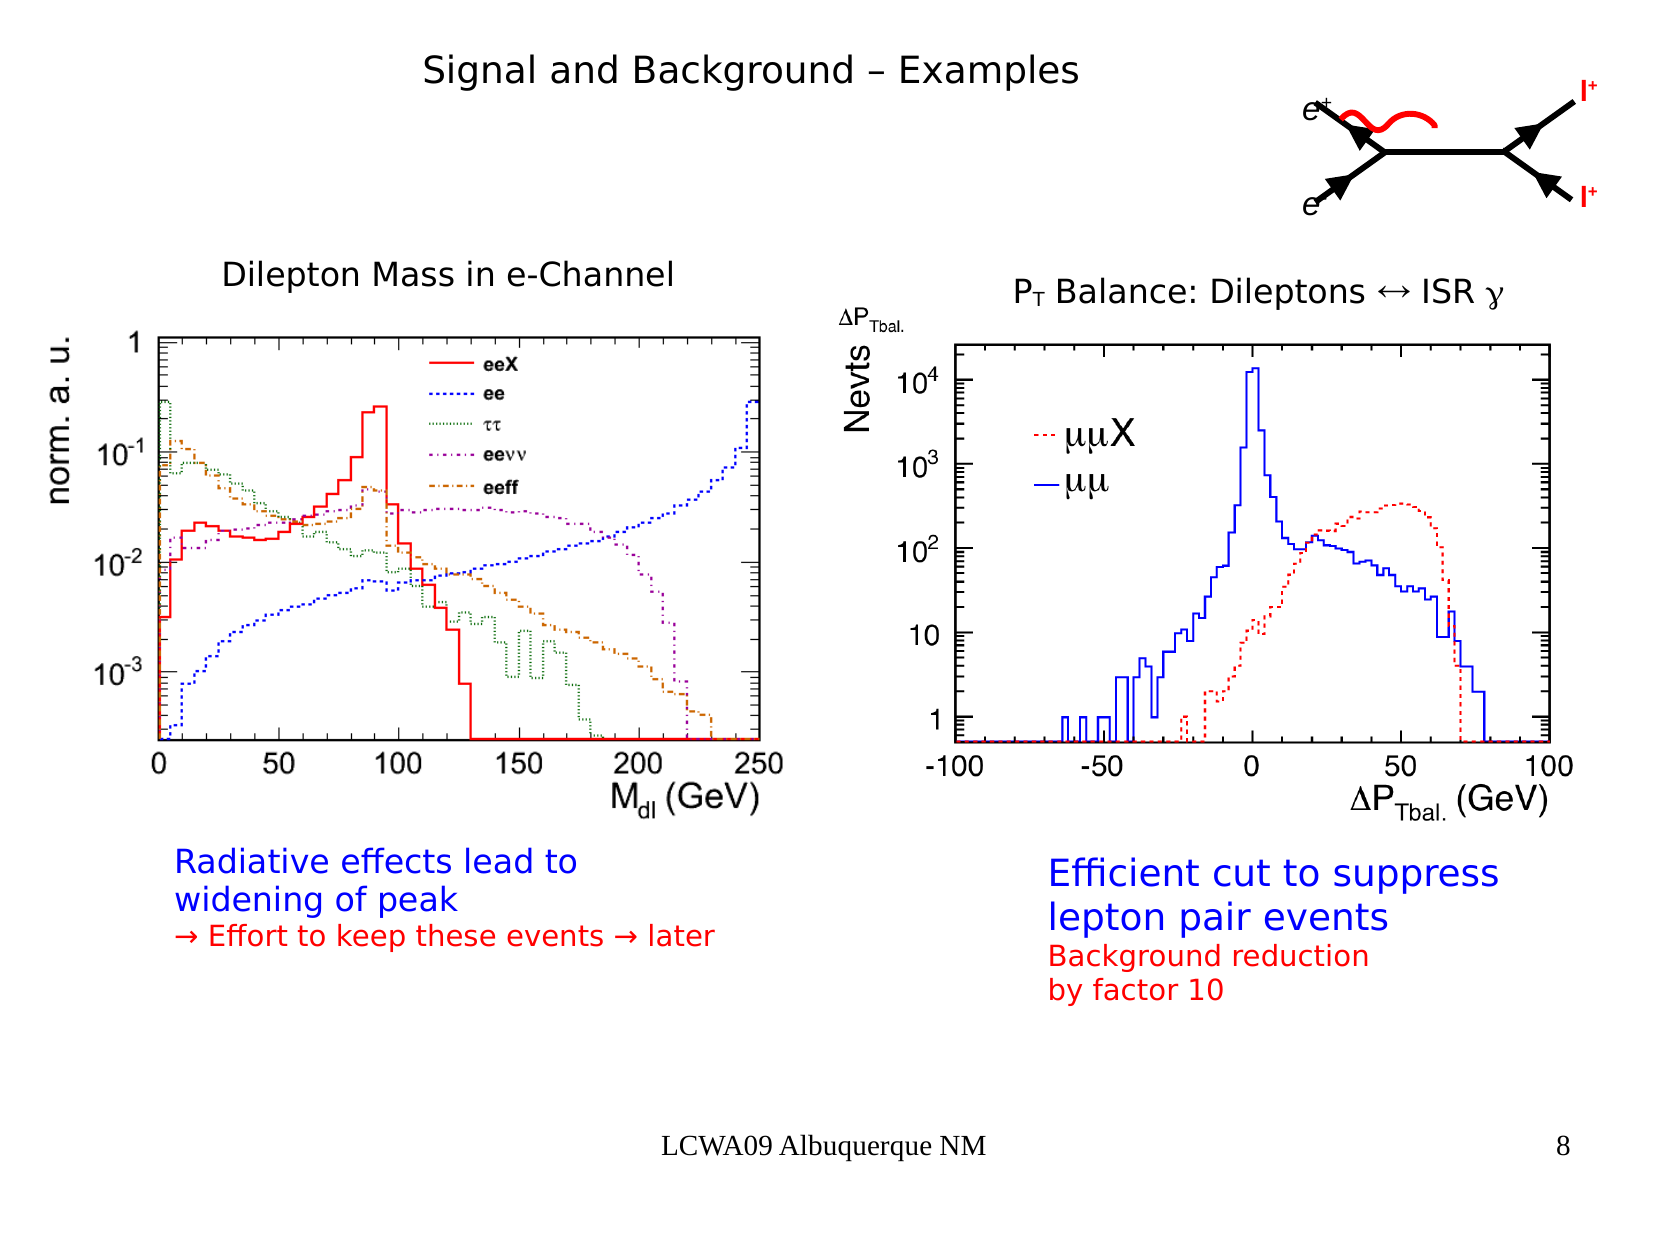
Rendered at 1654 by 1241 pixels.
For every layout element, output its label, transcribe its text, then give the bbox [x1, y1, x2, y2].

text_box e- [1287, 178, 1367, 265]
text_box Signal and Background – Examples [407, 41, 1082, 100]
picture [23, 295, 1613, 839]
text_box Radiative effects lead to widening of peak → Effort to keep these events → later [159, 834, 728, 962]
text_box e+ [1287, 83, 1374, 177]
text_box Efficient cut to suppress lepton pair events Background reduction by factor 10 [1032, 844, 1506, 1015]
text_box l+ [1564, 173, 1642, 278]
text_box Dilepton Mass in e-Channel [206, 247, 683, 302]
text_box PT Balance: Dileptons ↔ ISR γ [998, 265, 1508, 330]
text_box l+ [1564, 67, 1642, 172]
